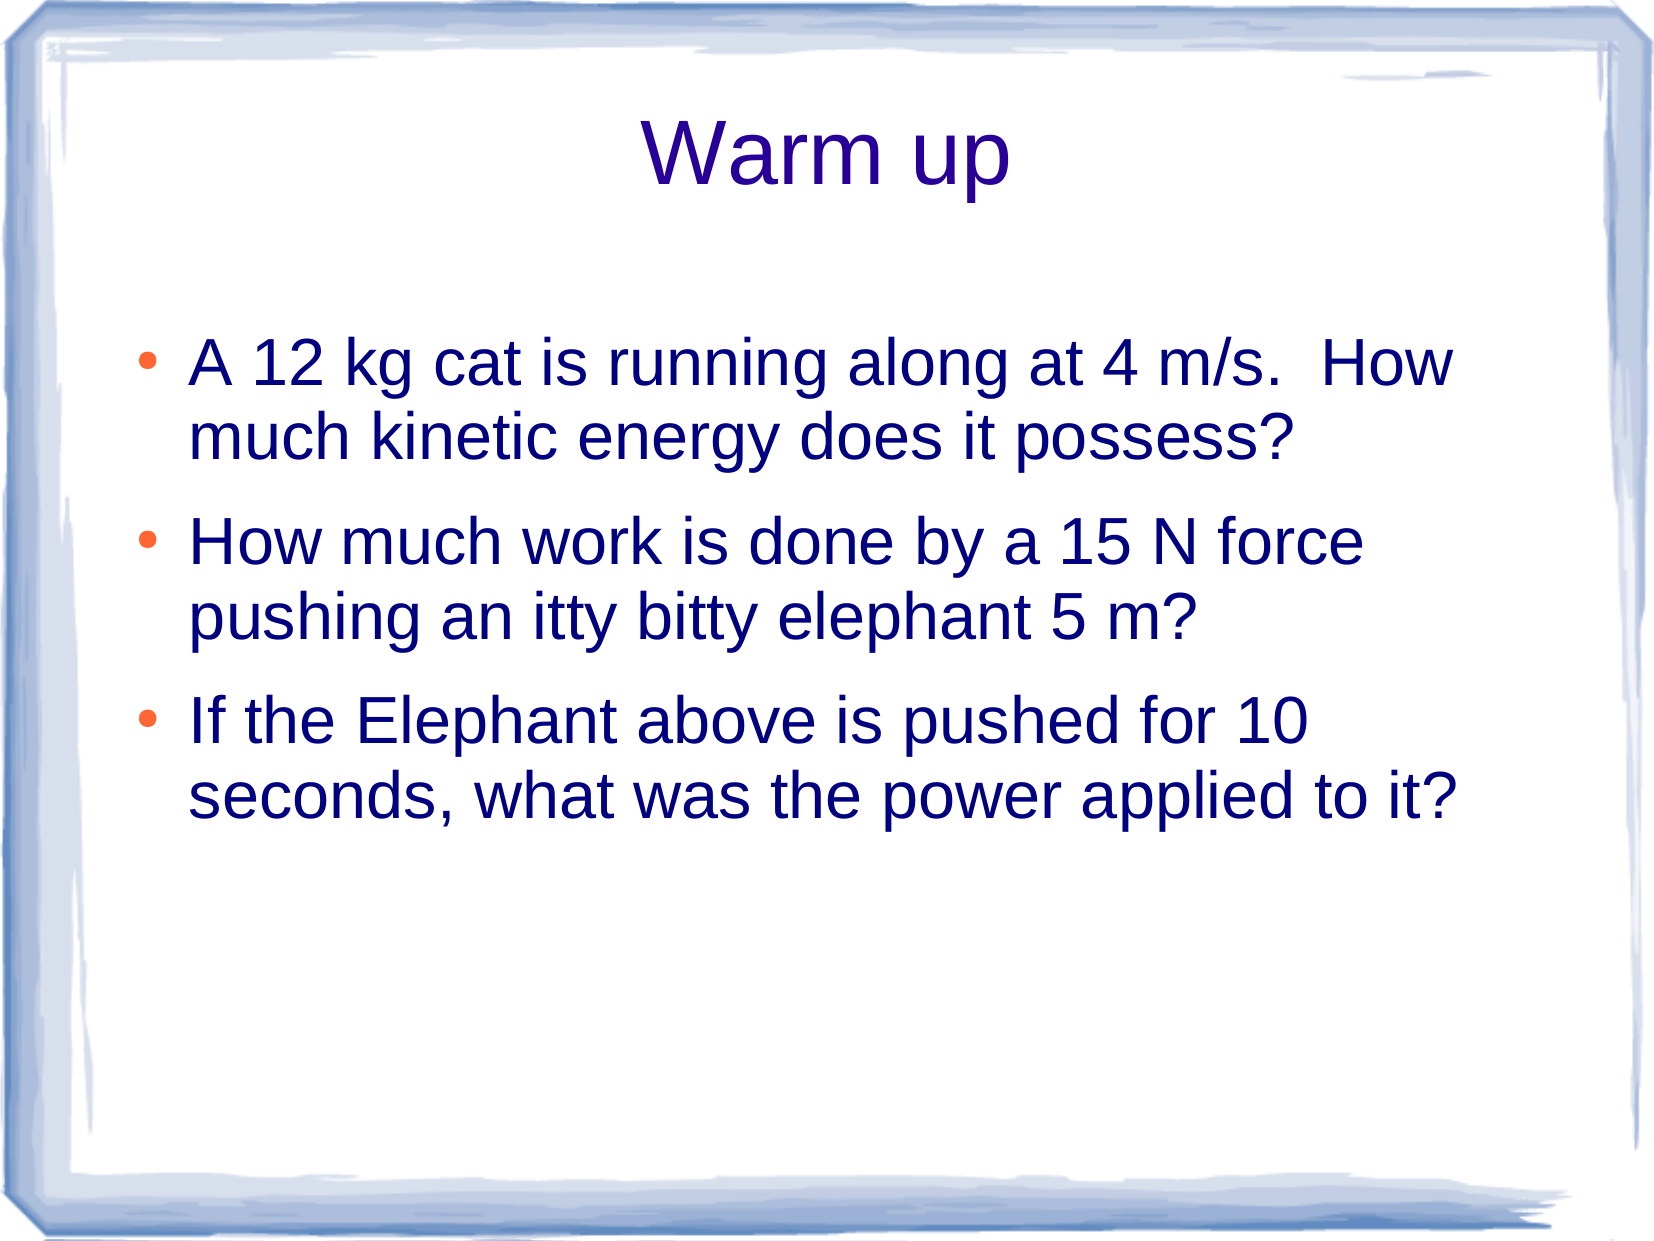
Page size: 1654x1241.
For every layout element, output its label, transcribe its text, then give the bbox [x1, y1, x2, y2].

title Warm up [82, 56, 1571, 250]
picture [0, 0, 1654, 1241]
list A 12 kg cat is running along at 4 m/s. How much kinetic energy does it possess? How much work is done by a 15 N force pushing an itty bitty elephant 5 m? If the Elephant above is pushed for 10 seconds, what was the power applied to it? [118, 324, 1571, 990]
